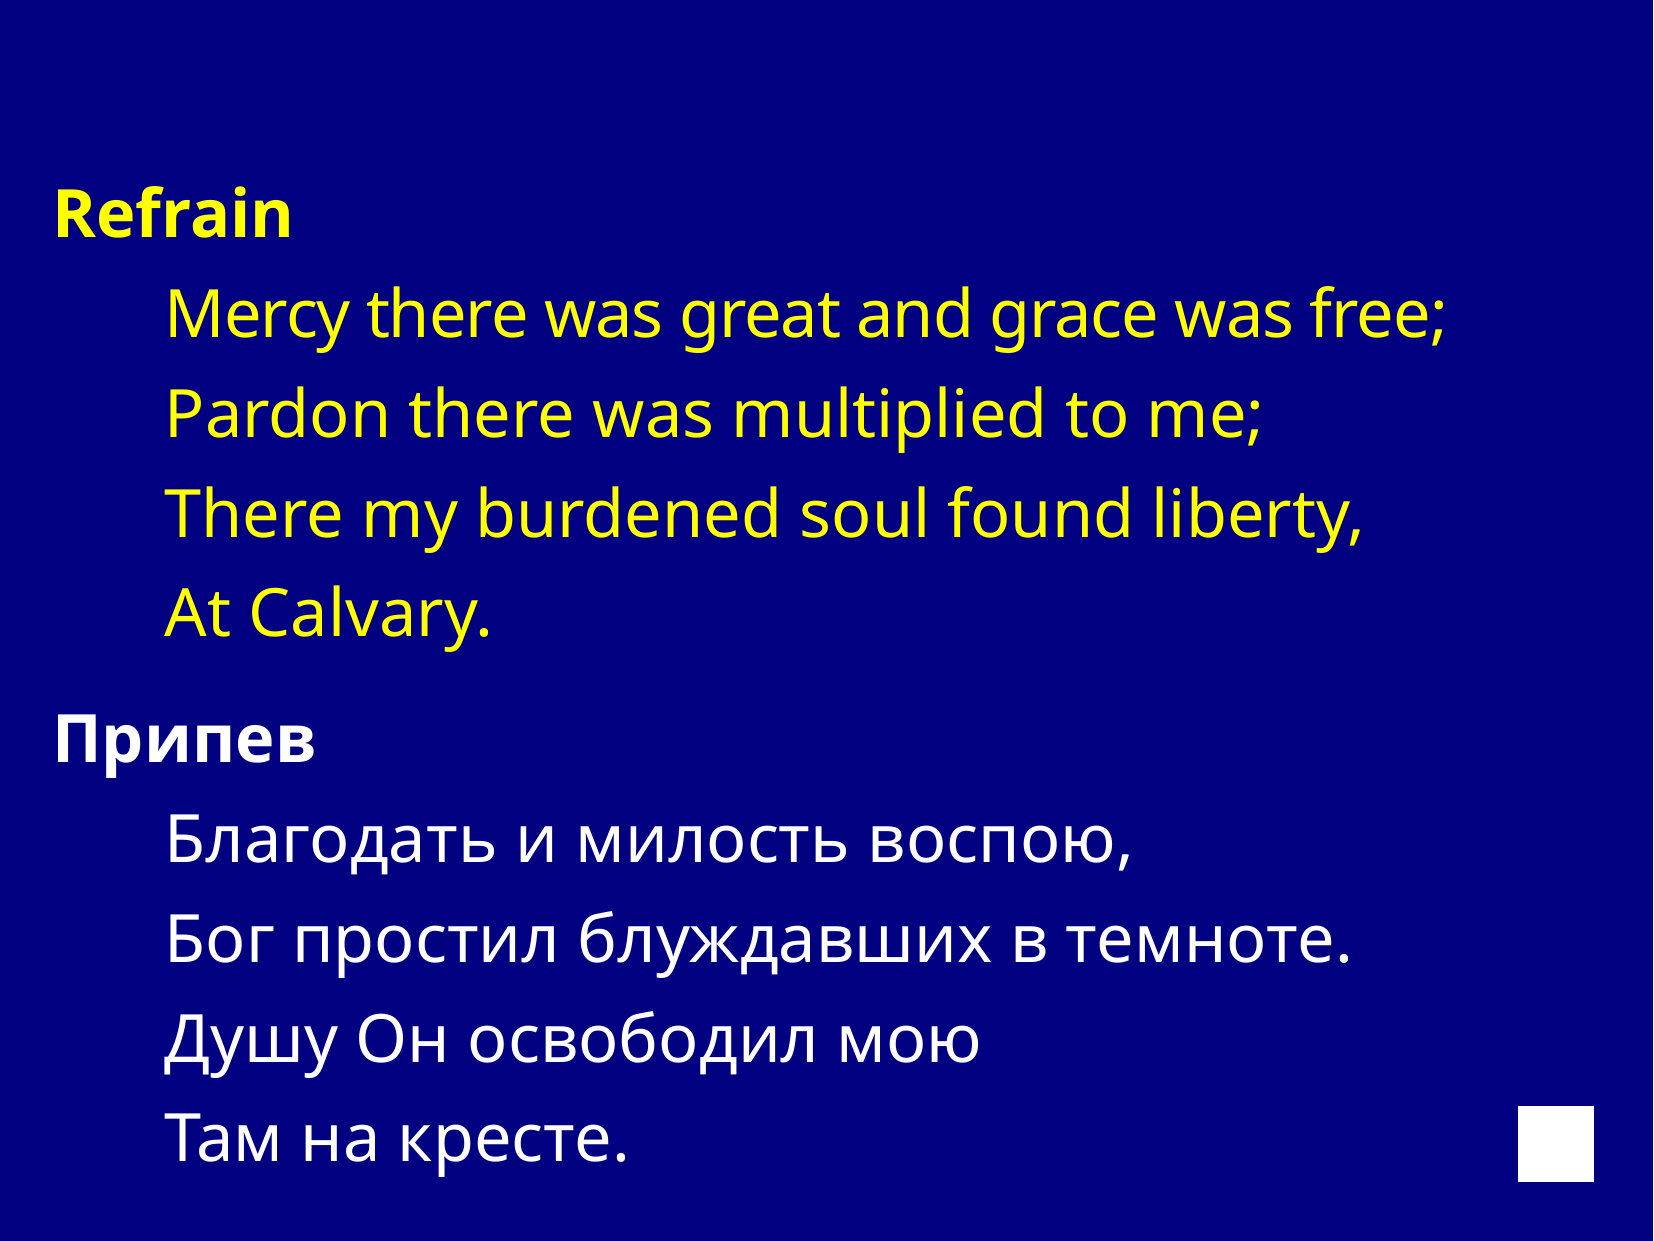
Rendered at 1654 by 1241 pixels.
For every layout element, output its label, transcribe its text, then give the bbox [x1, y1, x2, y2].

text_box Припев Благодать и милость воспою, Бог простил блуждавших в темноте. Душу Он освободил мою Там на кресте. [37, 675, 1576, 1163]
text_box [1518, 1106, 1594, 1182]
text_box Refrain Mercy there was great and grace was free; Pardon there was multiplied to me; There my burdened soul found liberty, At Calvary. [37, 150, 1653, 638]
